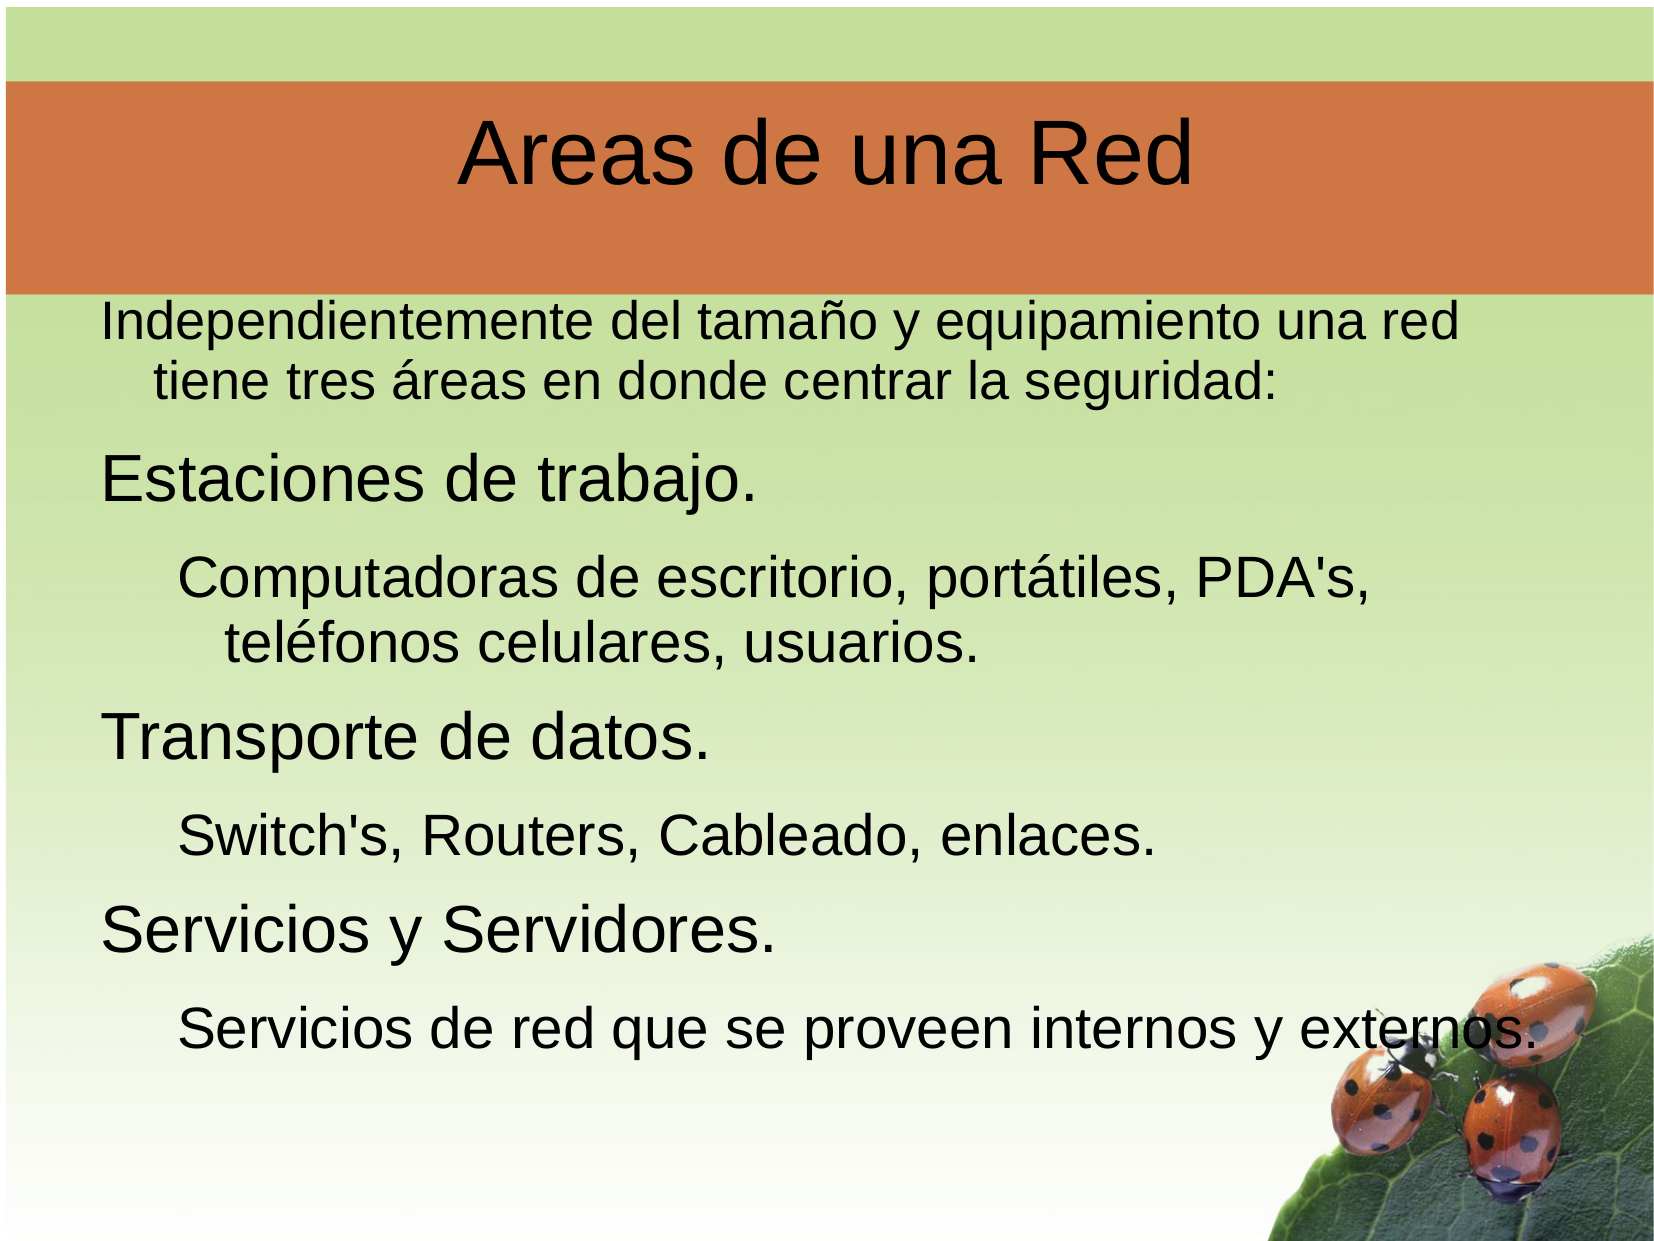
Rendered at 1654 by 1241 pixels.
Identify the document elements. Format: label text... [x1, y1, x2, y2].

list Independientemente del tamaño y equipamiento una red tiene tres áreas en donde centrar la seguridad: Estaciones de trabajo. Computadoras de escritorio, portátiles, PDA's, teléfonos celulares, usuarios. Transporte de datos. Switch's, Routers, Cableado, enlaces. Servicios y Servidores. Servicios de red que se proveen internos y externos. [82, 290, 1571, 1127]
picture [5, 7, 1654, 1241]
title Areas de una Red [82, 56, 1571, 250]
